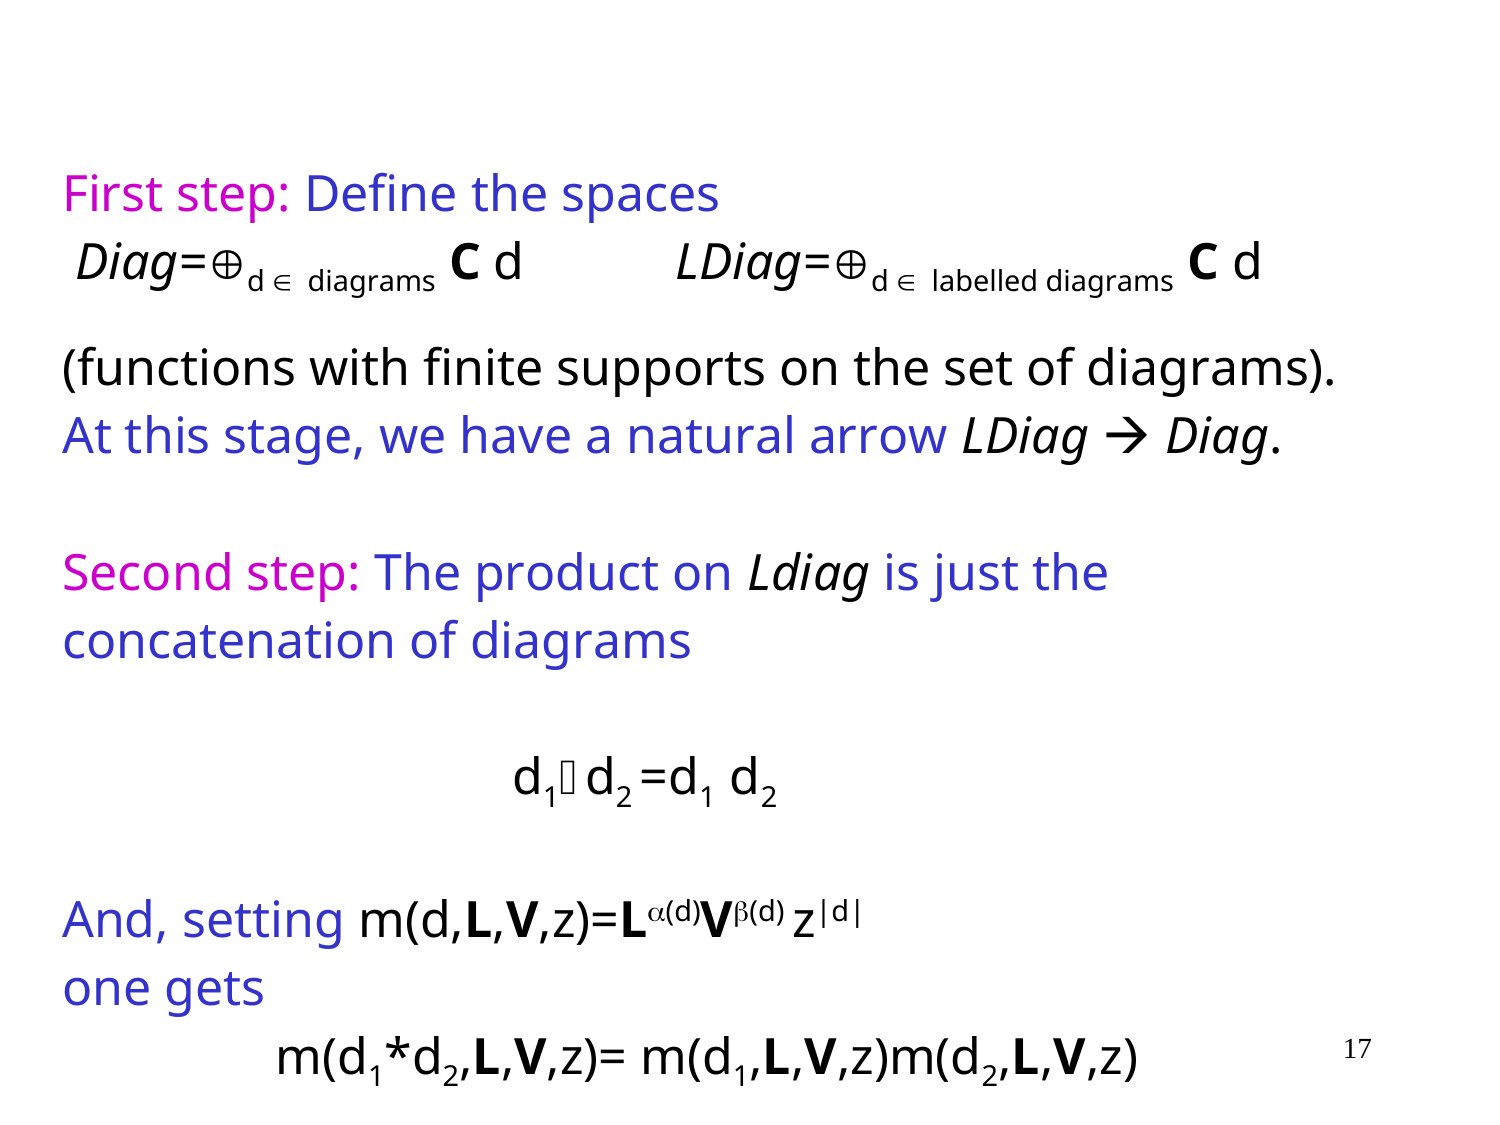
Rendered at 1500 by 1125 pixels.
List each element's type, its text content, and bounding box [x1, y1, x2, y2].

text_box First step: Define the spaces Diag=d  diagrams C d LDiag=d  labelled diagrams C d (functions with finite supports on the set of diagrams). At this stage, we have a natural arrow LDiag  Diag. Second step: The product on Ldiag is just the concatenation of diagrams d1 d2 =d1 d2 And, setting m(d,L,V,z)=L(d)V(d) z|d| one gets m(d1*d2,L,V,z)= m(d1,L,V,z)m(d2,L,V,z) [47, 149, 1418, 1103]
